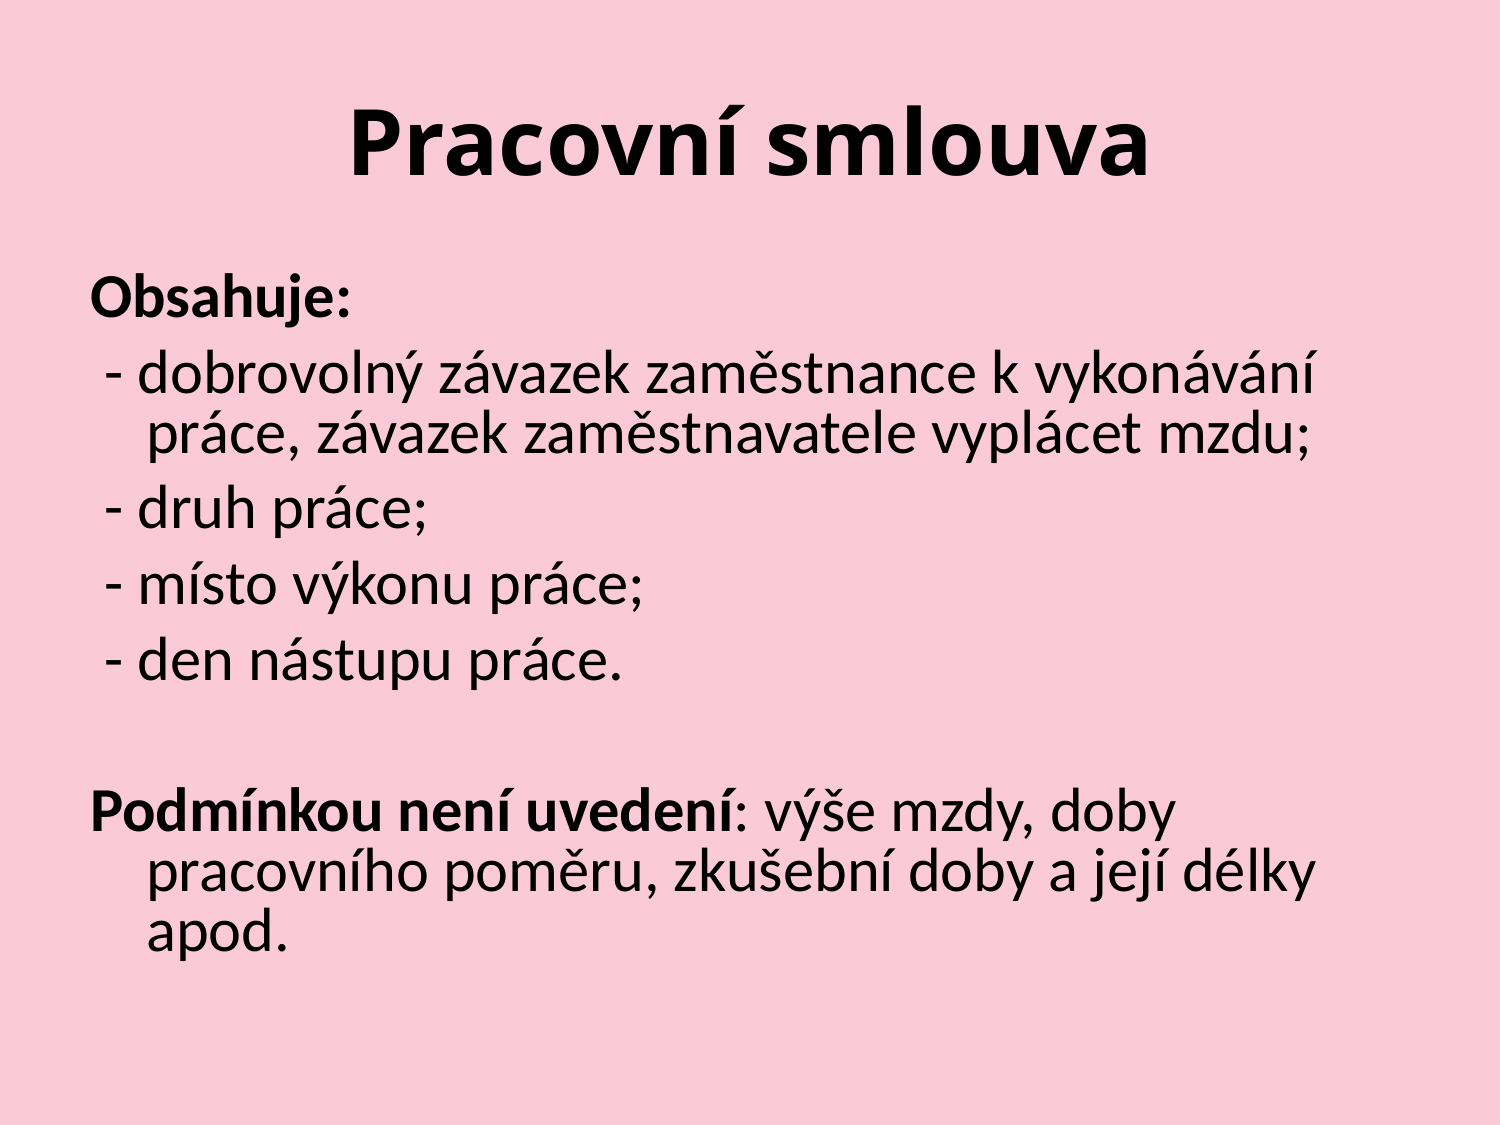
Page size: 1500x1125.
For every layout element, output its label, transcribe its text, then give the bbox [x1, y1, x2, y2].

title Pracovní smlouva [75, 45, 1426, 233]
list Obsahuje: - dobrovolný závazek zaměstnance k vykonávání práce, závazek zaměstnavatele vyplácet mzdu; - druh práce; - místo výkonu práce; - den nástupu práce. Podmínkou není uvedení: výše mzdy, doby pracovního poměru, zkušební doby a její délky apod. [75, 262, 1426, 1006]
